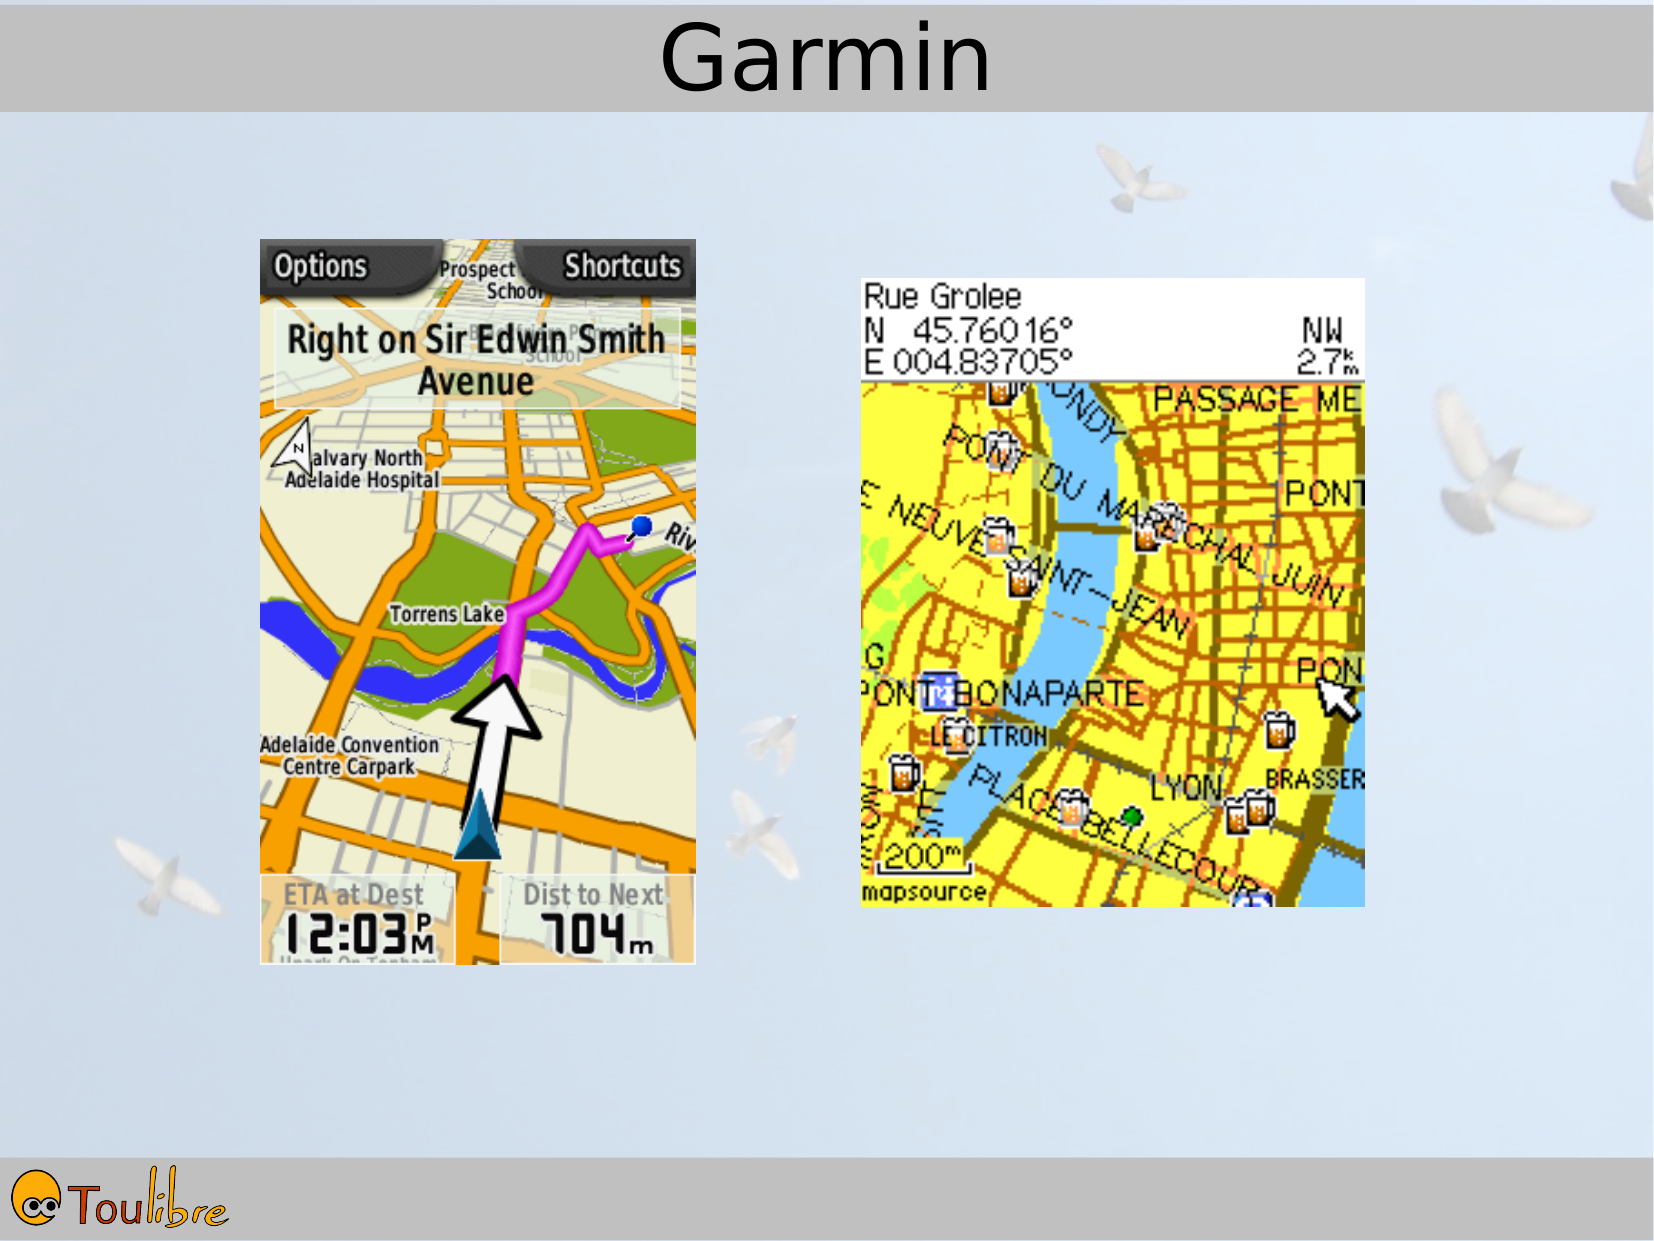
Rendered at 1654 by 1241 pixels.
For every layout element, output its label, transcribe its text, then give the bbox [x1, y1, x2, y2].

title Garmin [0, 4, 1654, 112]
picture [11, 1165, 229, 1228]
picture [260, 239, 696, 965]
picture [861, 278, 1365, 907]
